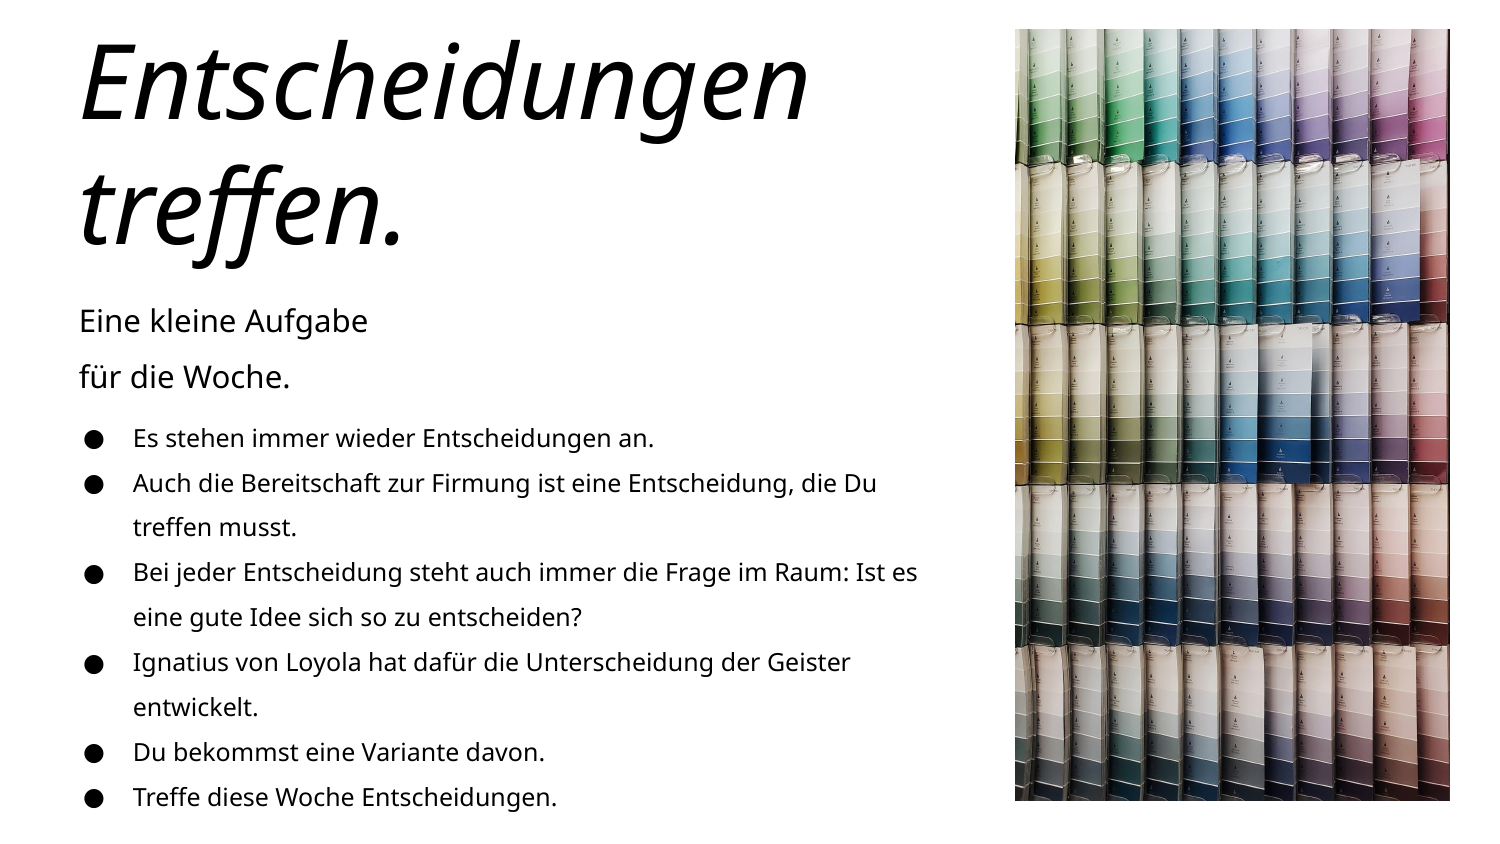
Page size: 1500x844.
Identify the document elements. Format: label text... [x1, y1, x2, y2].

text_box Entscheidungen treffen. [63, 0, 866, 280]
text_box Es stehen immer wieder Entscheidungen an. Auch die Bereitschaft zur Firmung ist eine Entscheidung, die Du treffen musst. Bei jeder Entscheidung steht auch immer die Frage im Raum: Ist es eine gute Idee sich so zu entscheiden? Ignatius von Loyola hat dafür die Unterscheidung der Geister entwickelt. Du bekommst eine Variante davon. Treffe diese Woche Entscheidungen. [42, 392, 937, 827]
text_box Eine kleine Aufgabe für die Woche. [63, 280, 800, 392]
picture [1015, 29, 1450, 801]
